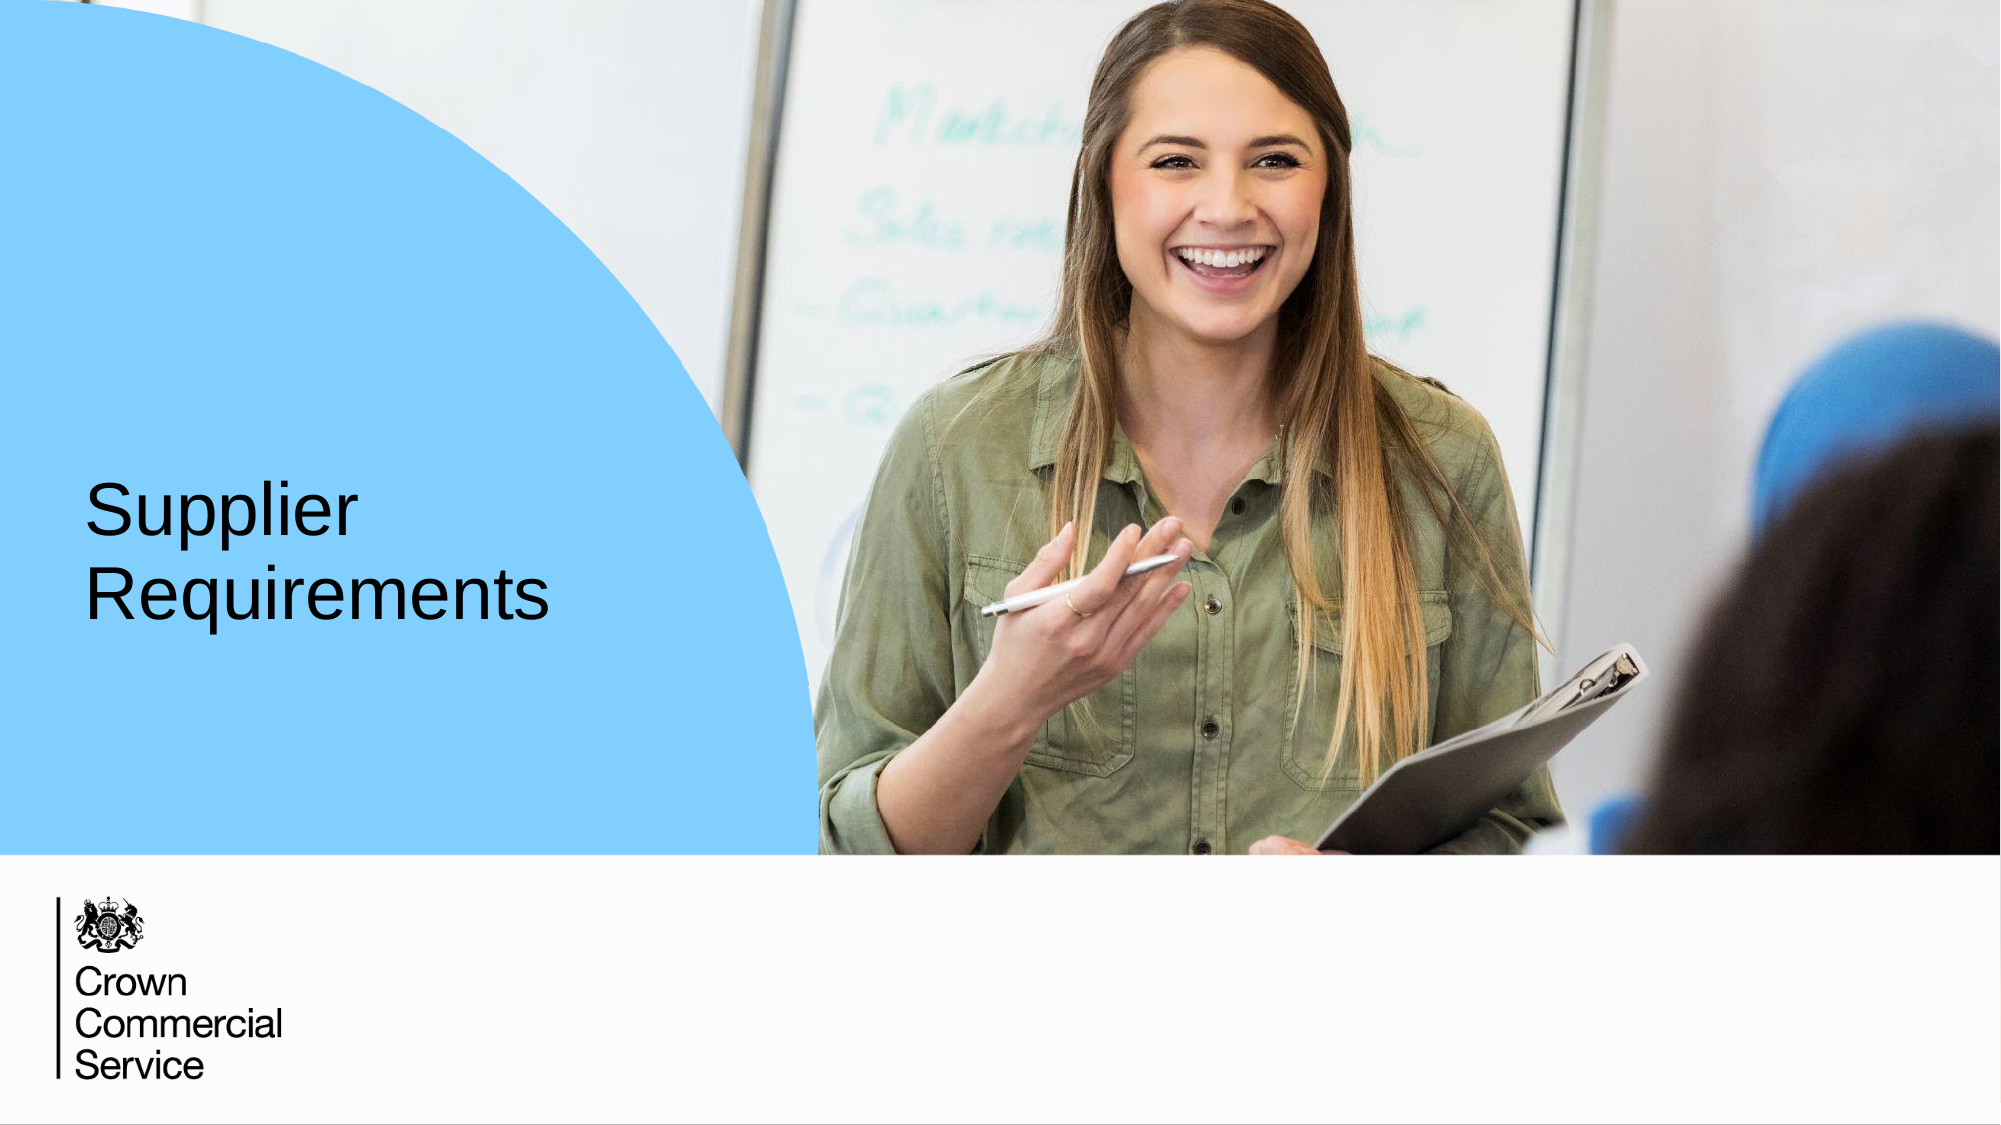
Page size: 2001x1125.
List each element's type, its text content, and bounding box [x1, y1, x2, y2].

title Supplier Requirements [64, 447, 681, 760]
